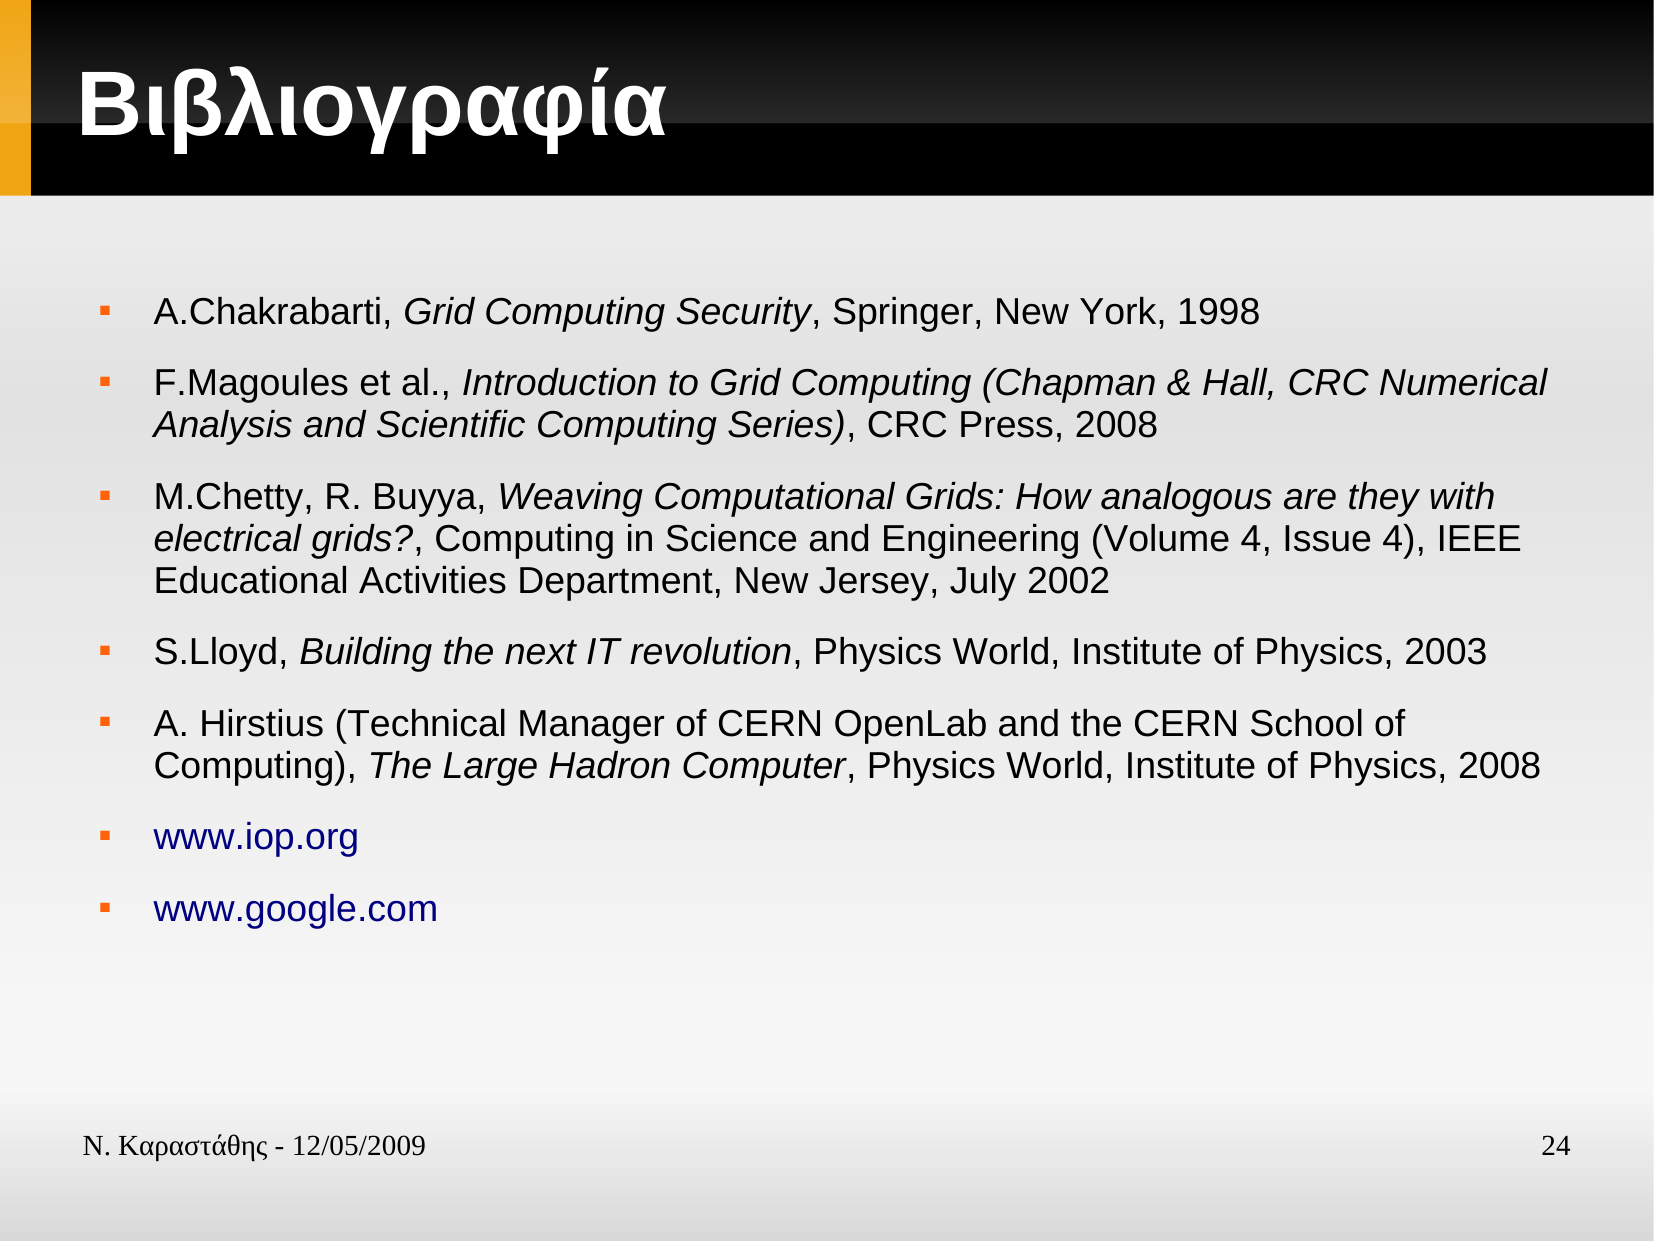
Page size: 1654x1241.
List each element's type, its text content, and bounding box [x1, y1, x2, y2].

title Βιβλιογραφία [76, 7, 1565, 200]
picture [0, 0, 1654, 1241]
list A.Chakrabarti, Grid Computing Security, Springer, New York, 1998 F.Magoules et al., Introduction to Grid Computing (Chapman & Hall, CRC Numerical Analysis and Scientific Computing Series), CRC Press, 2008 M.Chetty, R. Buyya, Weaving Computational Grids: How analogous are they with electrical grids?, Computing in Science and Engineering (Volume 4, Issue 4), IEEE Educational Activities Department, New Jersey, July 2002 S.Lloyd, Building the next IT revolution, Physics World, Institute of Physics, 2003 A. Hirstius (Technical Manager of CERN OpenLab and the CERN School of Computing), The Large Hadron Computer, Physics World, Institute of Physics, 2008 www.iop.org www.google.com [82, 290, 1571, 1094]
